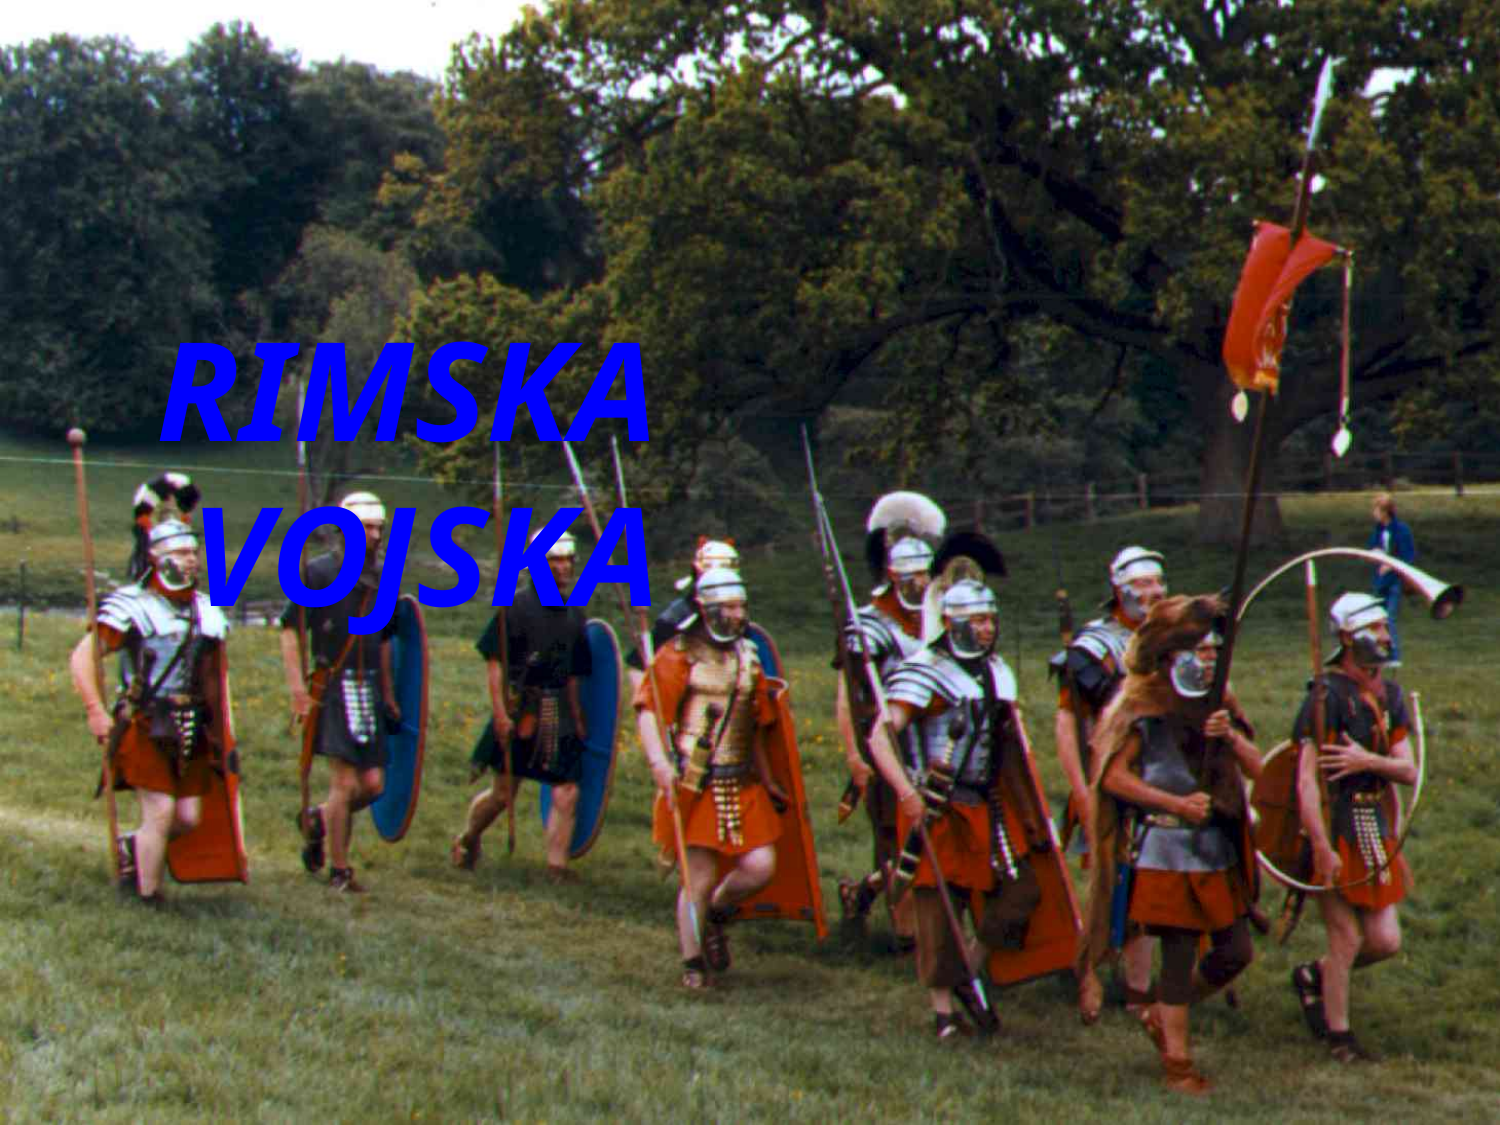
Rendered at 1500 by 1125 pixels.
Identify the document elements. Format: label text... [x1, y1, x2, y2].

picture [0, 0, 1500, 1125]
title RIMSKA VOJSKA [112, 375, 738, 563]
